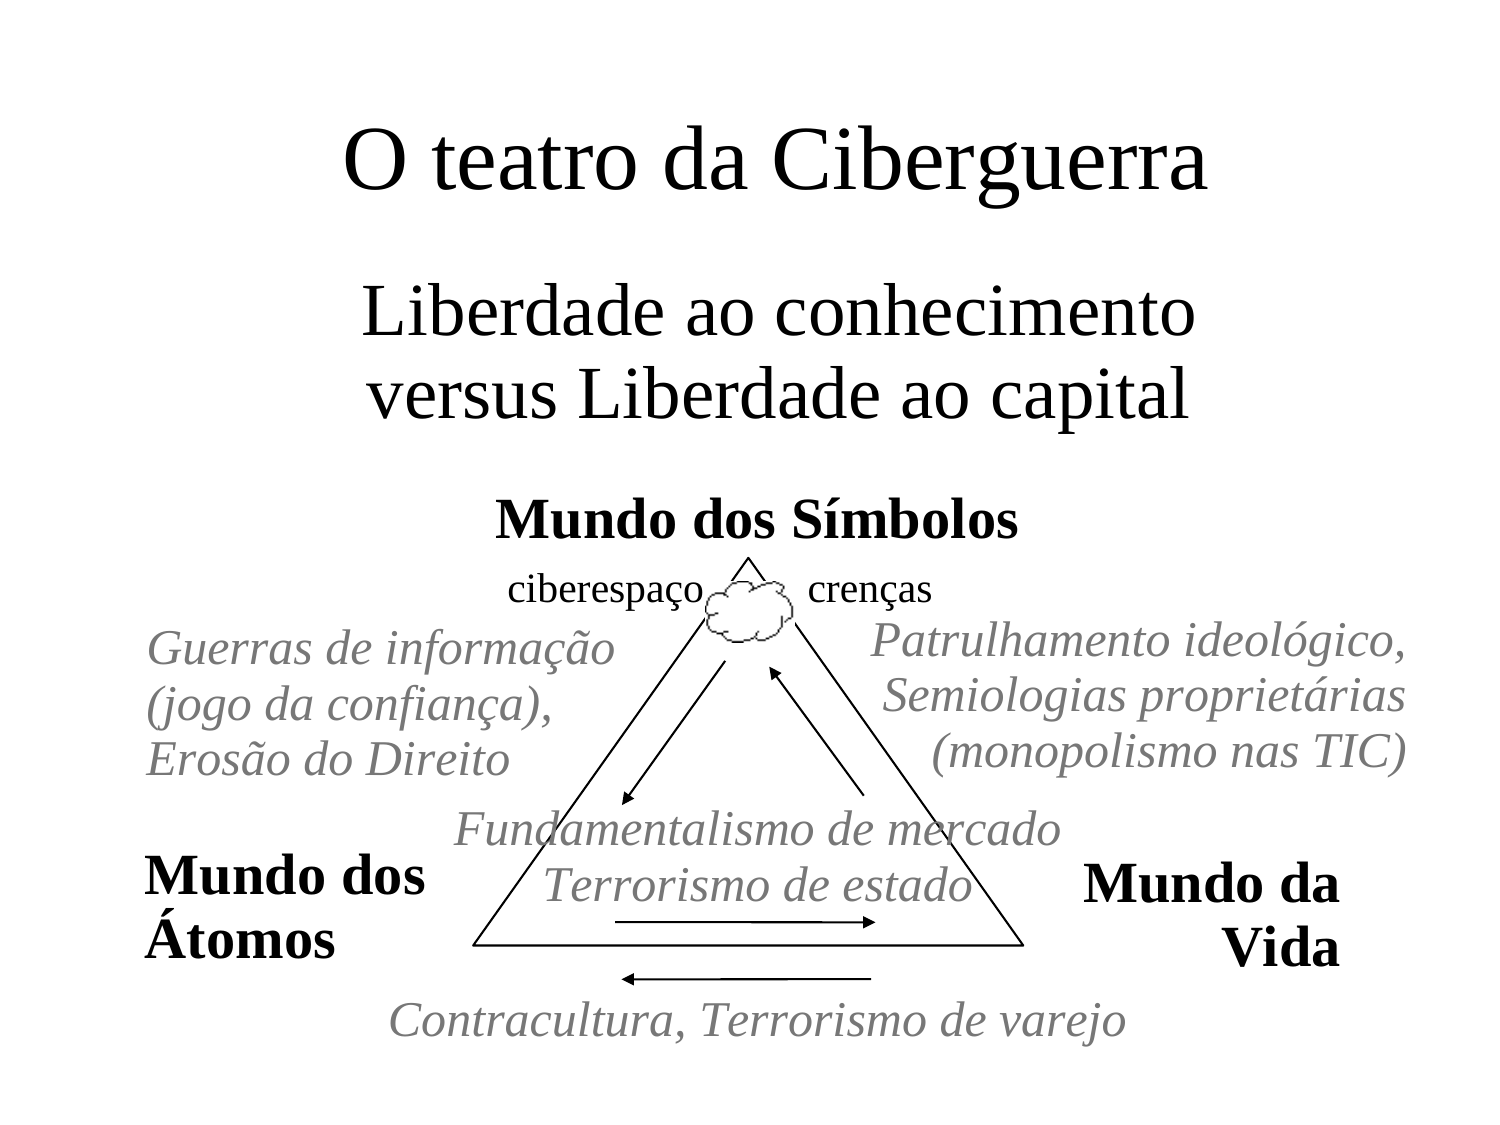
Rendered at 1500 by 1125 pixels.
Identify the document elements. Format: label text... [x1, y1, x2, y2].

text_box Mundo dos Átomos [129, 834, 456, 990]
text_box [860, 787, 916, 793]
title O teatro da Ciberguerra [138, 65, 1414, 253]
text_box Mundo da Vida [1068, 842, 1357, 998]
text_box Liberdade ao conhecimento versus Liberdade ao capital [150, 268, 1409, 436]
text_box [473, 922, 1024, 946]
text_box crenças [807, 565, 938, 622]
text_box Contracultura, Terrorismo de varejo [255, 984, 1260, 1061]
text_box Guerras de informação (jogo da confiança), Erosão do Direito [131, 612, 659, 795]
text_box Patrulhamento ideológico, Semiologias proprietárias (monopolismo nas TIC) [806, 604, 1422, 787]
text_box ciberespaço [507, 565, 705, 622]
text_box Mundo dos Símbolos [481, 478, 1035, 564]
picture [705, 581, 795, 643]
text_box Fundamentalismo de mercado Terrorismo de estado [438, 793, 1099, 922]
text_box [659, 622, 859, 793]
text_box [731, 564, 765, 581]
